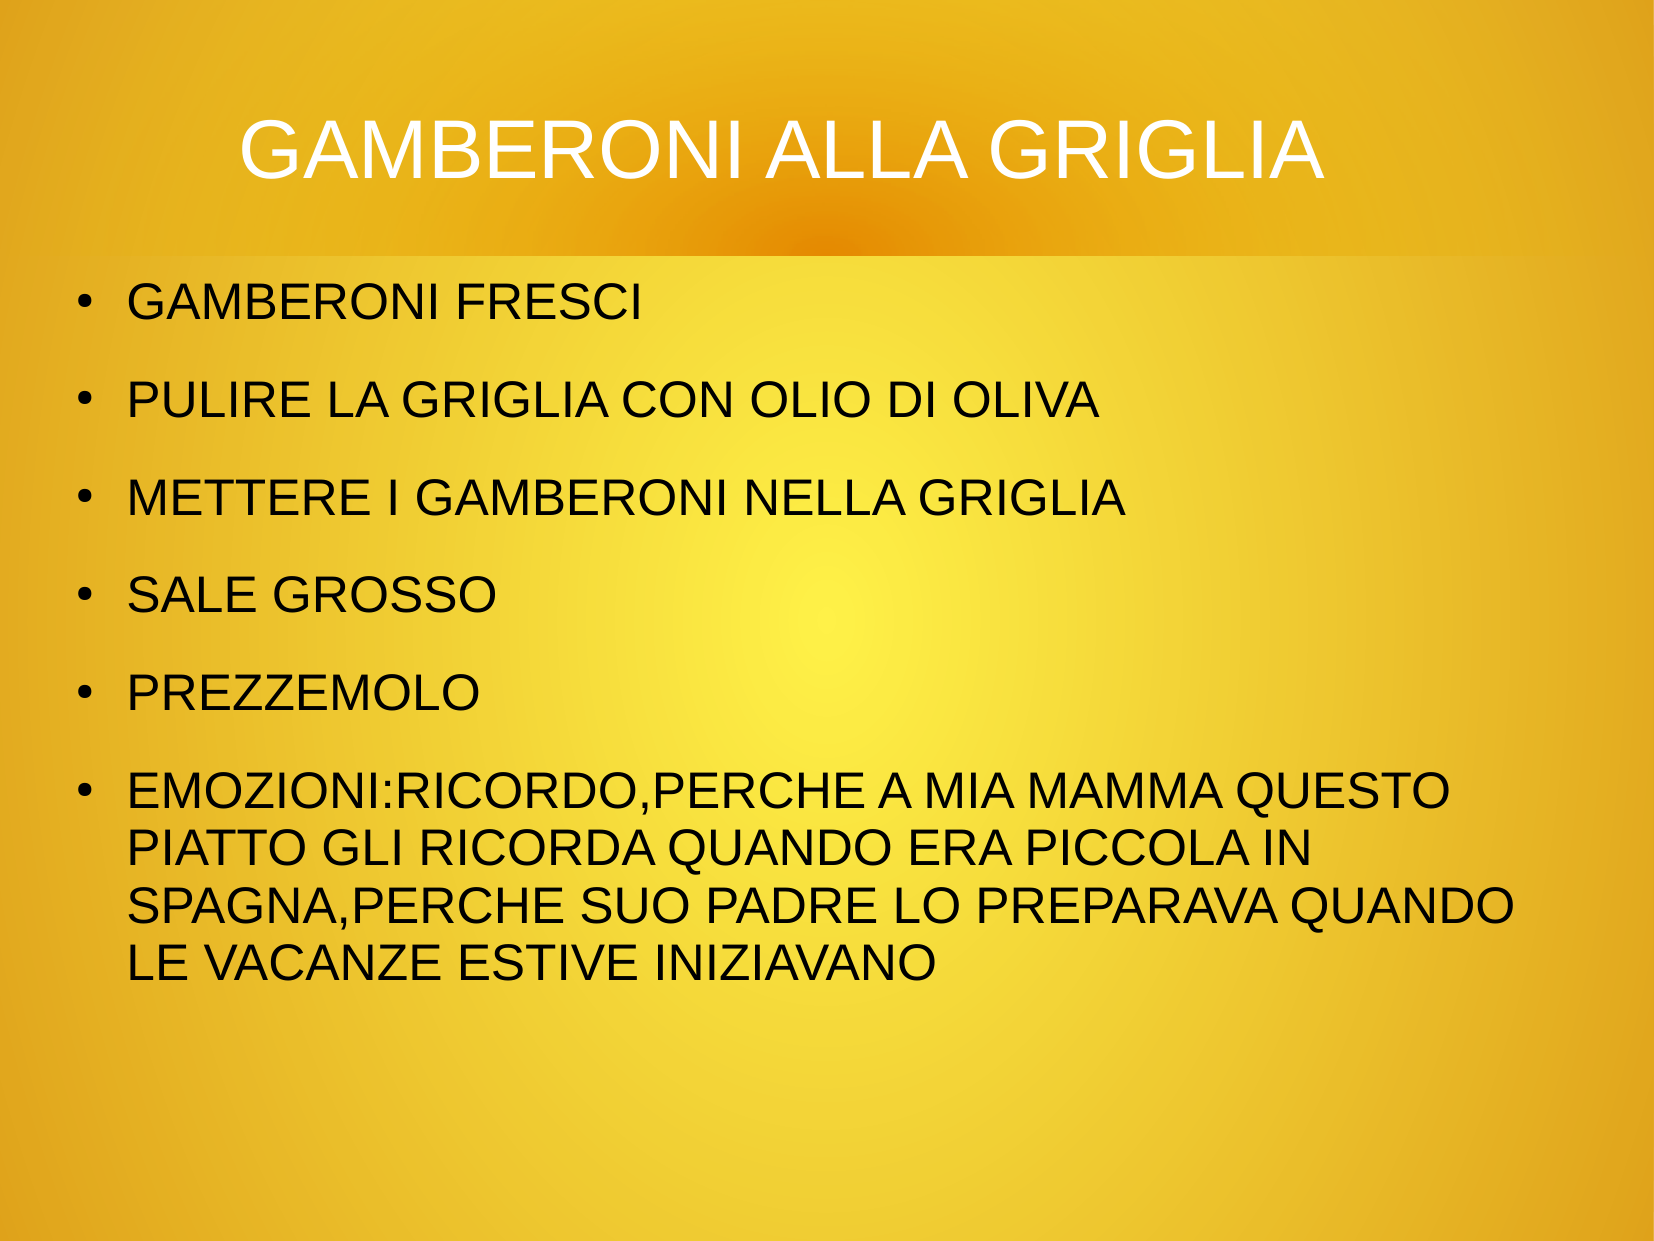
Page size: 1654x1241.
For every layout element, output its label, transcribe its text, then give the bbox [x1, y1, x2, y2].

list GAMBERONI FRESCI PULIRE LA GRIGLIA CON OLIO DI OLIVA METTERE I GAMBERONI NELLA GRIGLIA SALE GROSSO PREZZEMOLO EMOZIONI:RICORDO,PERCHE A MIA MAMMA QUESTO PIATTO GLI RICORDA QUANDO ERA PICCOLA IN SPAGNA,PERCHE SUO PADRE LO PREPARAVA QUANDO LE VACANZE ESTIVE INIZIAVANO [59, 272, 1548, 993]
title GAMBERONI ALLA GRIGLIA [47, 2, 1536, 297]
